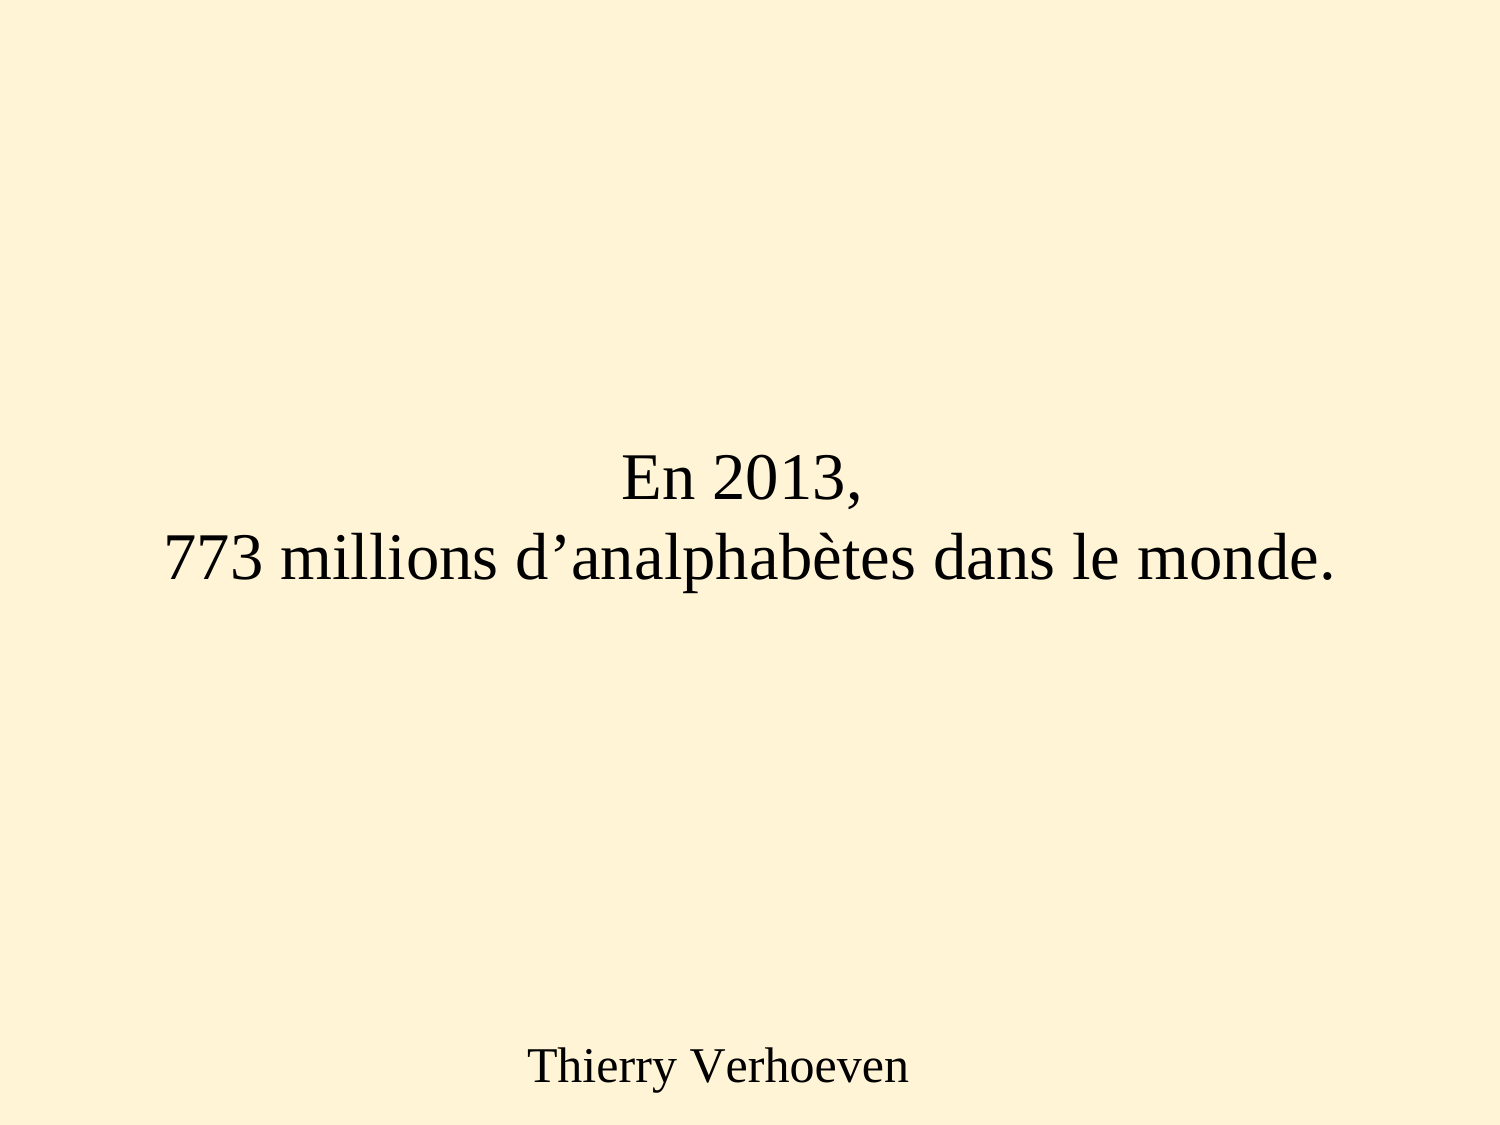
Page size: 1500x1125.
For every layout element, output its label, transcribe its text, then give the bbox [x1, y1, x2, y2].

text_box En 2013, 773 millions d’analphabètes dans le monde. [148, 424, 1353, 601]
